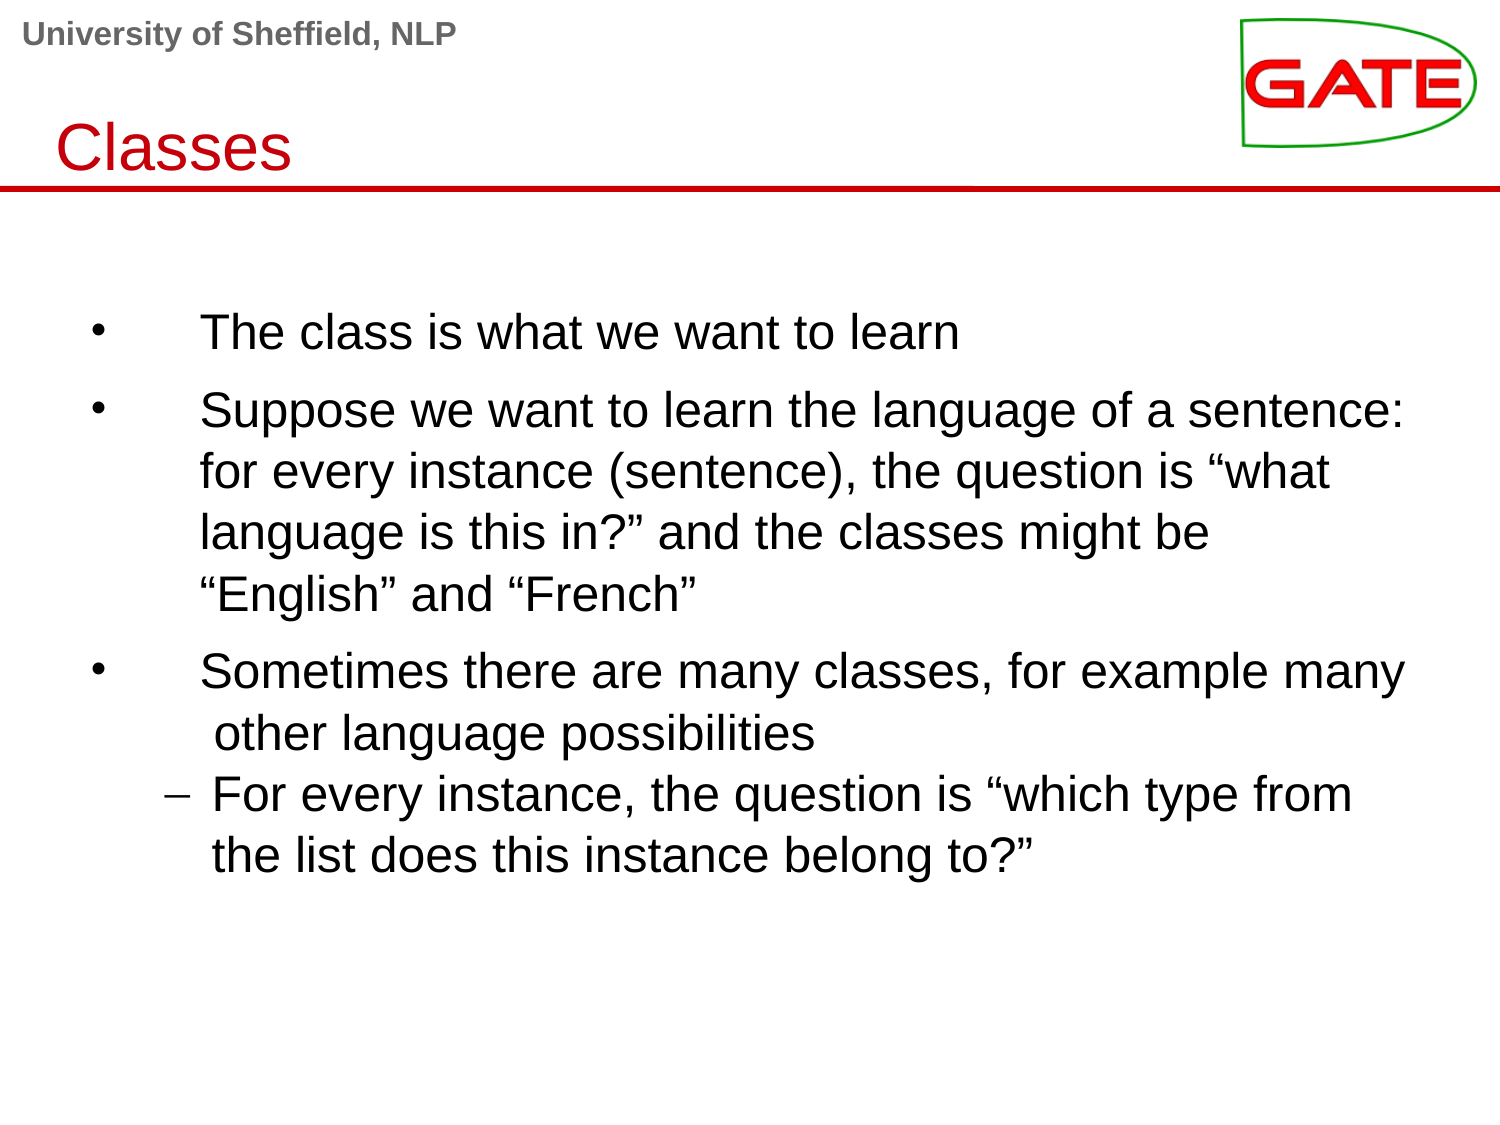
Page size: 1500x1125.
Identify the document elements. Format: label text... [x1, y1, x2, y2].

list The class is what we want to learn Suppose we want to learn the language of a sentence: for every instance (sentence), the question is “what language is this in?” and the classes might be “English” and “French” Sometimes there are many classes, for example many other language possibilities For every instance, the question is “which type from the list does this instance belong to?” [75, 290, 1425, 1034]
picture [1240, 18, 1477, 148]
title Classes [41, 37, 1391, 254]
